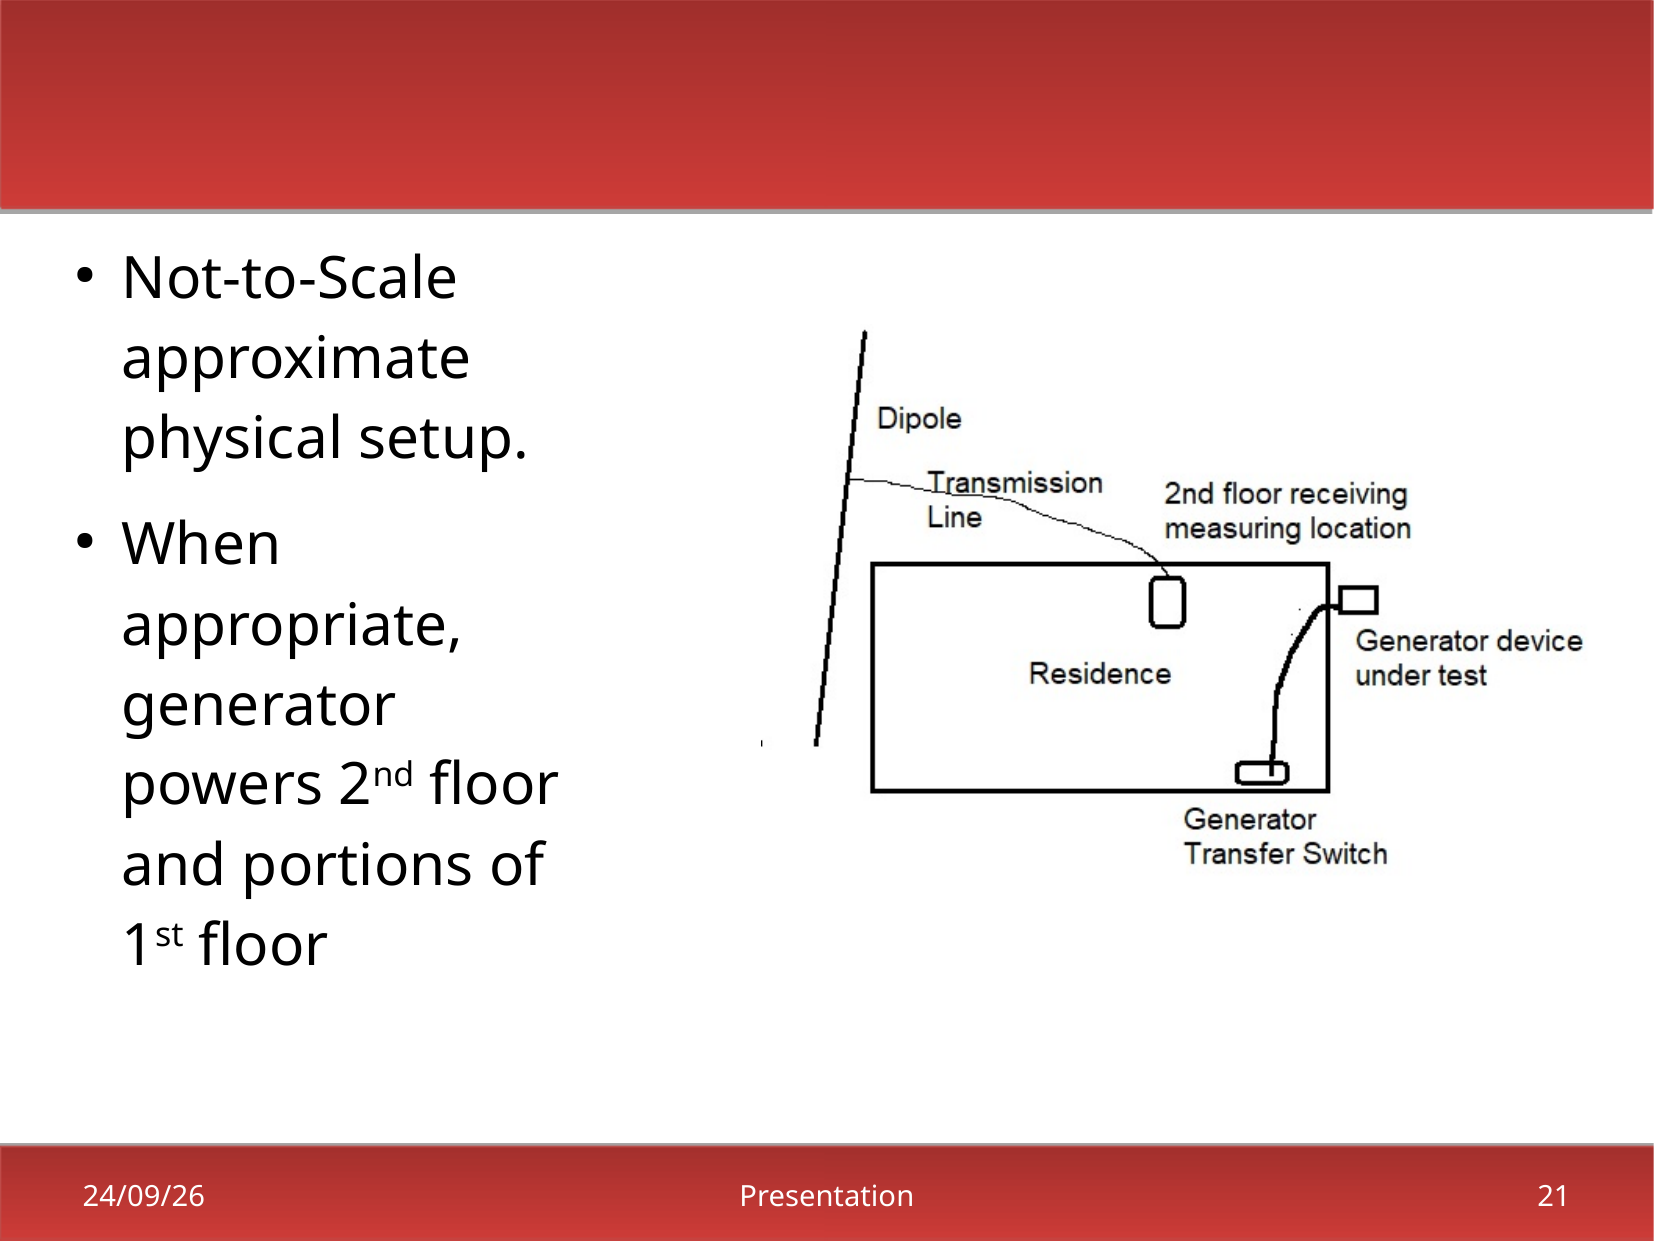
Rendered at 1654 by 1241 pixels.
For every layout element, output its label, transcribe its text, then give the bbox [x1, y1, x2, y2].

picture [0, 1143, 1654, 1241]
picture [0, 0, 1654, 214]
picture [761, 324, 1595, 883]
list Not-to-Scale approximate physical setup. When appropriate, generator powers 2nd floor and portions of 1st floor [59, 236, 562, 1055]
